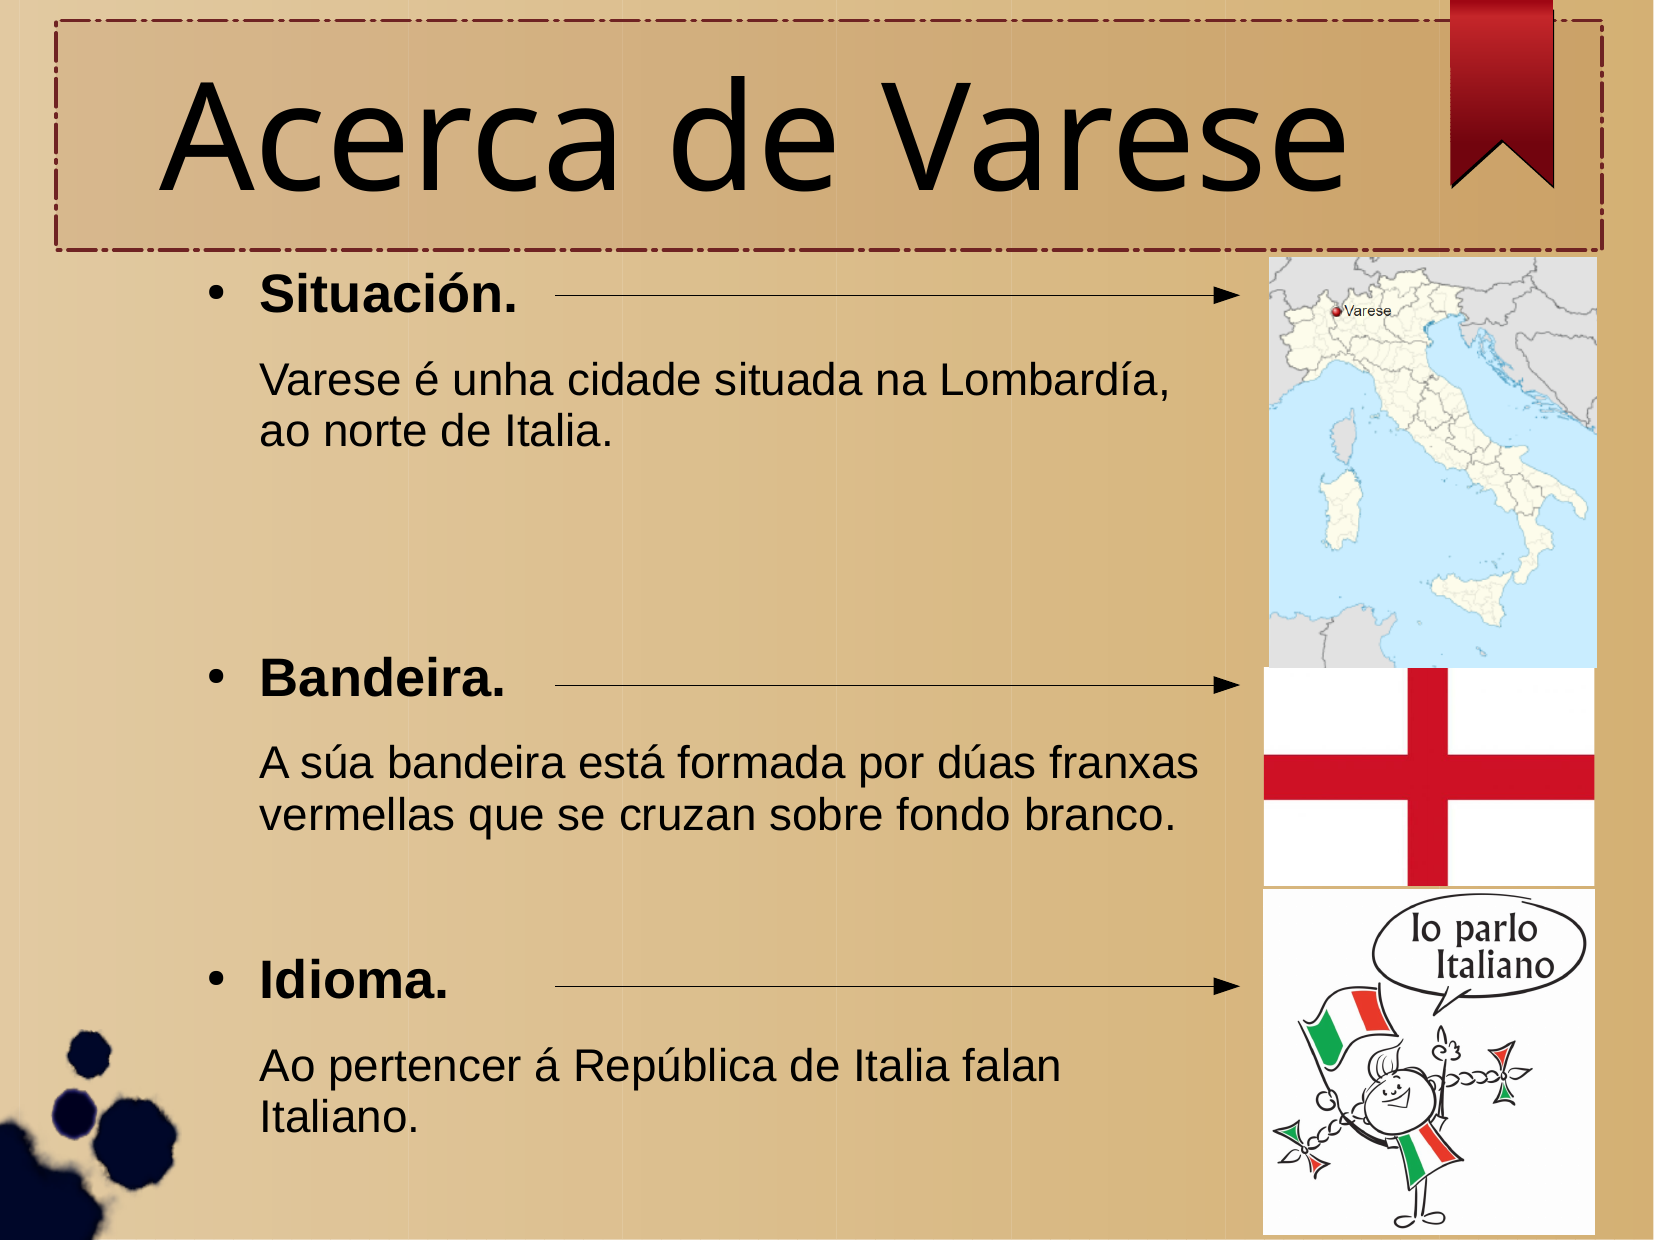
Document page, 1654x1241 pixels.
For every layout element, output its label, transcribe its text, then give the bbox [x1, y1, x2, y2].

title Acerca de Varese [70, 29, 1441, 237]
list Situación. Varese é unha cidade situada na Lombardía, ao norte de Italia. Bandeira. A súa bandeira está formada por dúas franxas vermellas que se cruzan sobre fondo branco. Idioma. Ao pertencer á República de Italia falan Italiano. [188, 263, 1217, 1217]
picture [1263, 257, 1597, 886]
picture [1263, 889, 1595, 1235]
